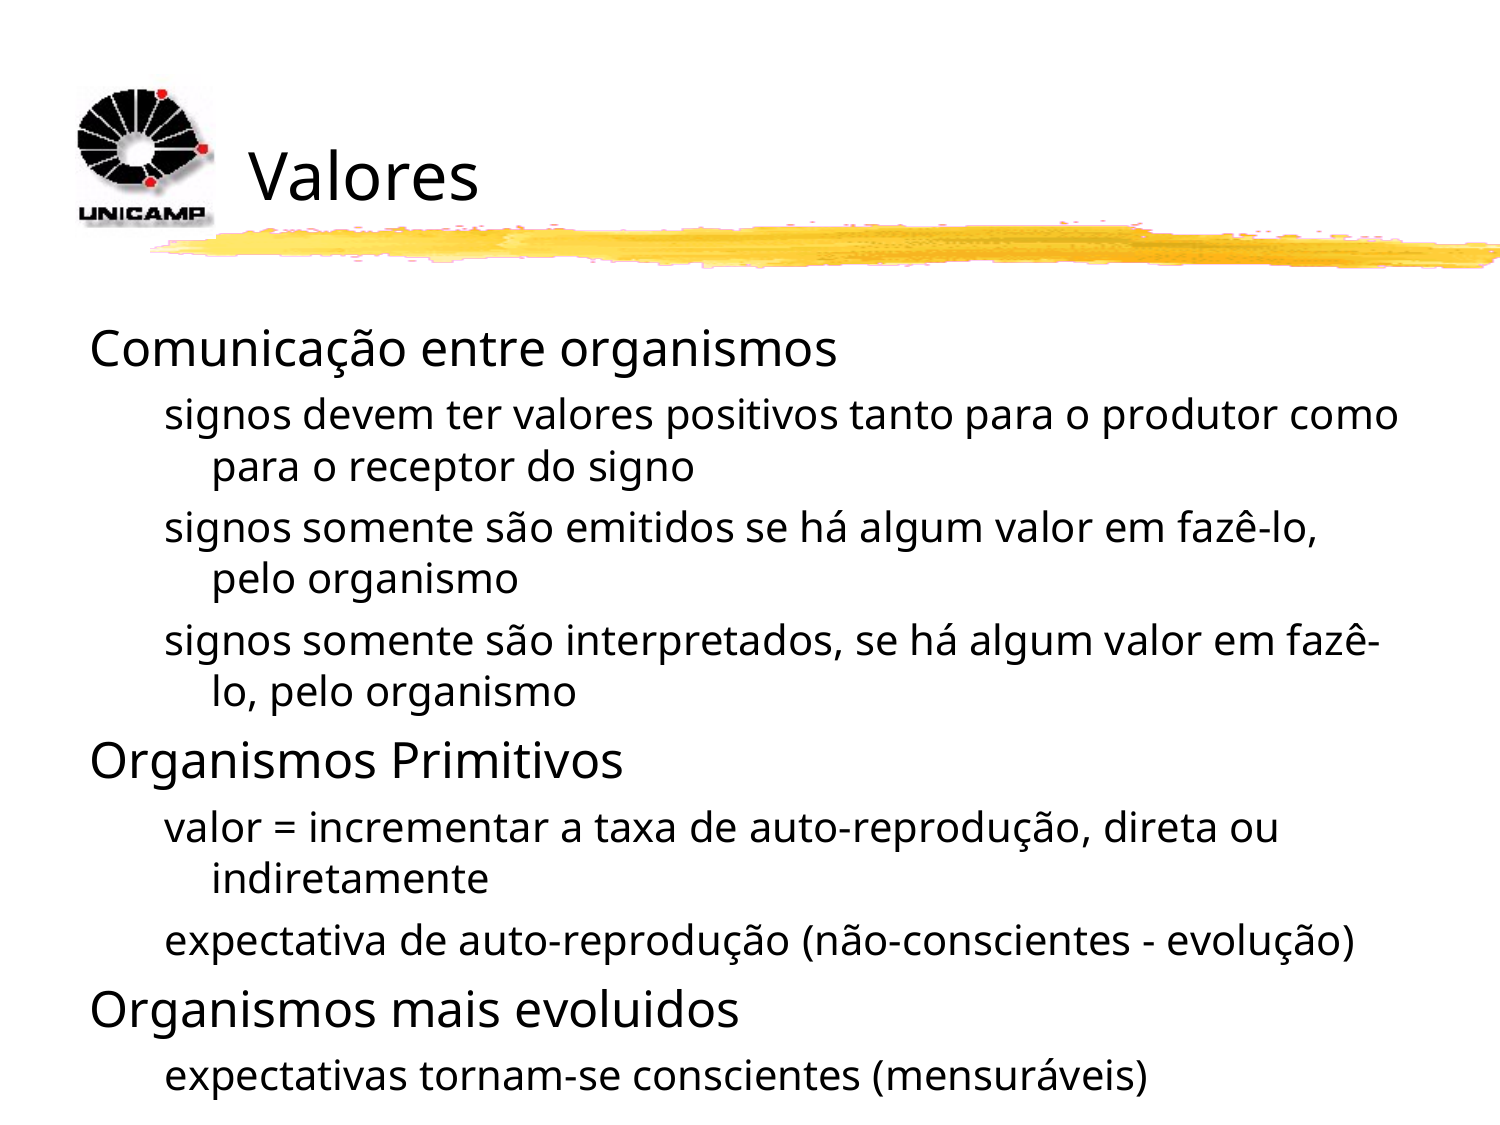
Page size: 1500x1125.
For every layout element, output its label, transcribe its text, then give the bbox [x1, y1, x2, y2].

title Valores [233, 37, 1434, 225]
picture [75, 74, 1500, 279]
list Comunicação entre organismos signos devem ter valores positivos tanto para o produtor como para o receptor do signo signos somente são emitidos se há algum valor em fazê-lo, pelo organismo signos somente são interpretados, se há algum valor em fazê-lo, pelo organismo Organismos Primitivos valor = incrementar a taxa de auto-reprodução, direta ou indiretamente expectativa de auto-reprodução (não-conscientes - evolução) Organismos mais evoluidos expectativas tornam-se conscientes (mensuráveis) [74, 309, 1417, 1024]
